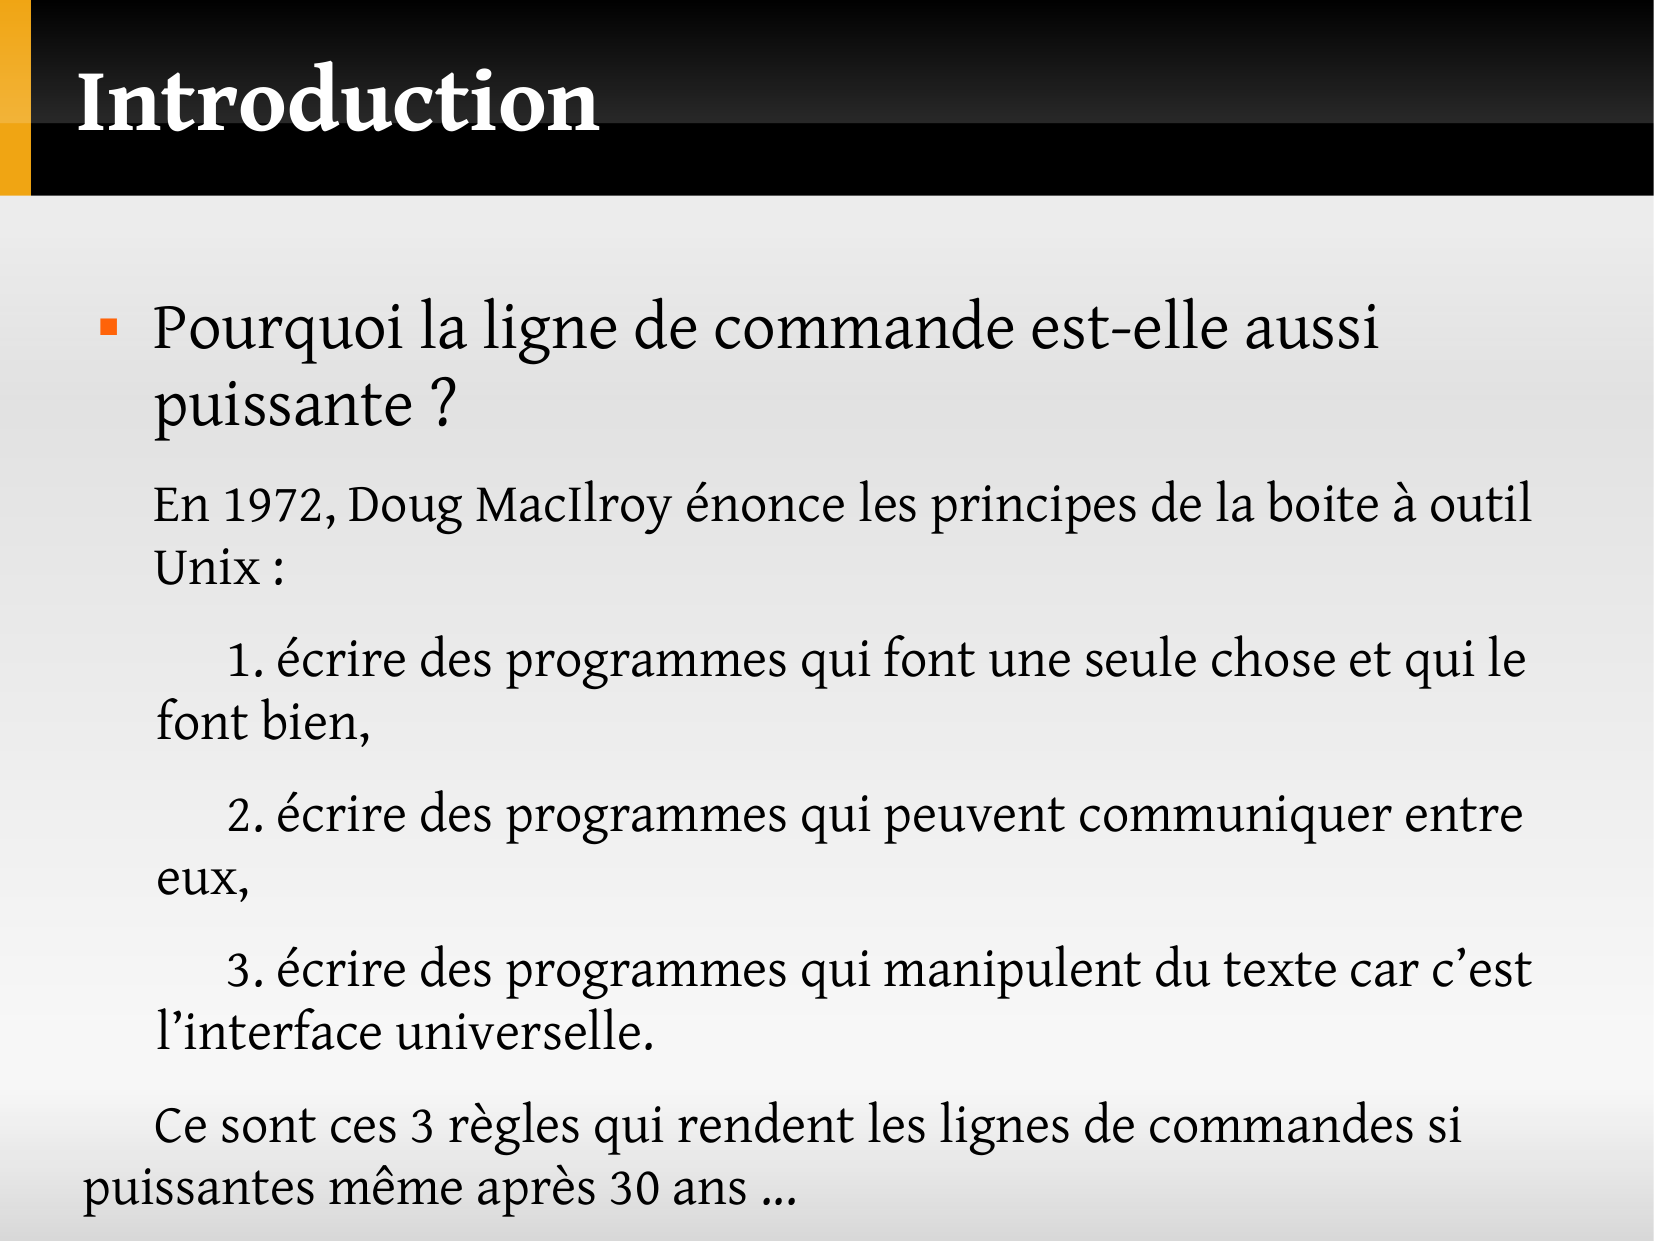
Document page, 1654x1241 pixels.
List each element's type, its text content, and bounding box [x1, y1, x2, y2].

picture [0, 0, 1654, 1241]
title Introduction [76, 7, 1565, 200]
list Pourquoi la ligne de commande est-elle aussi puissante ? En 1972, Doug MacIlroy énonce les principes de la boite à outil Unix : 1. écrire des programmes qui font une seule chose et qui le font bien, 2. écrire des programmes qui peuvent communiquer entre eux, 3. écrire des programmes qui manipulent du texte car c’est l’interface universelle. Ce sont ces 3 règles qui rendent les lignes de commandes si puissantes même après 30 ans ... [82, 290, 1571, 1241]
